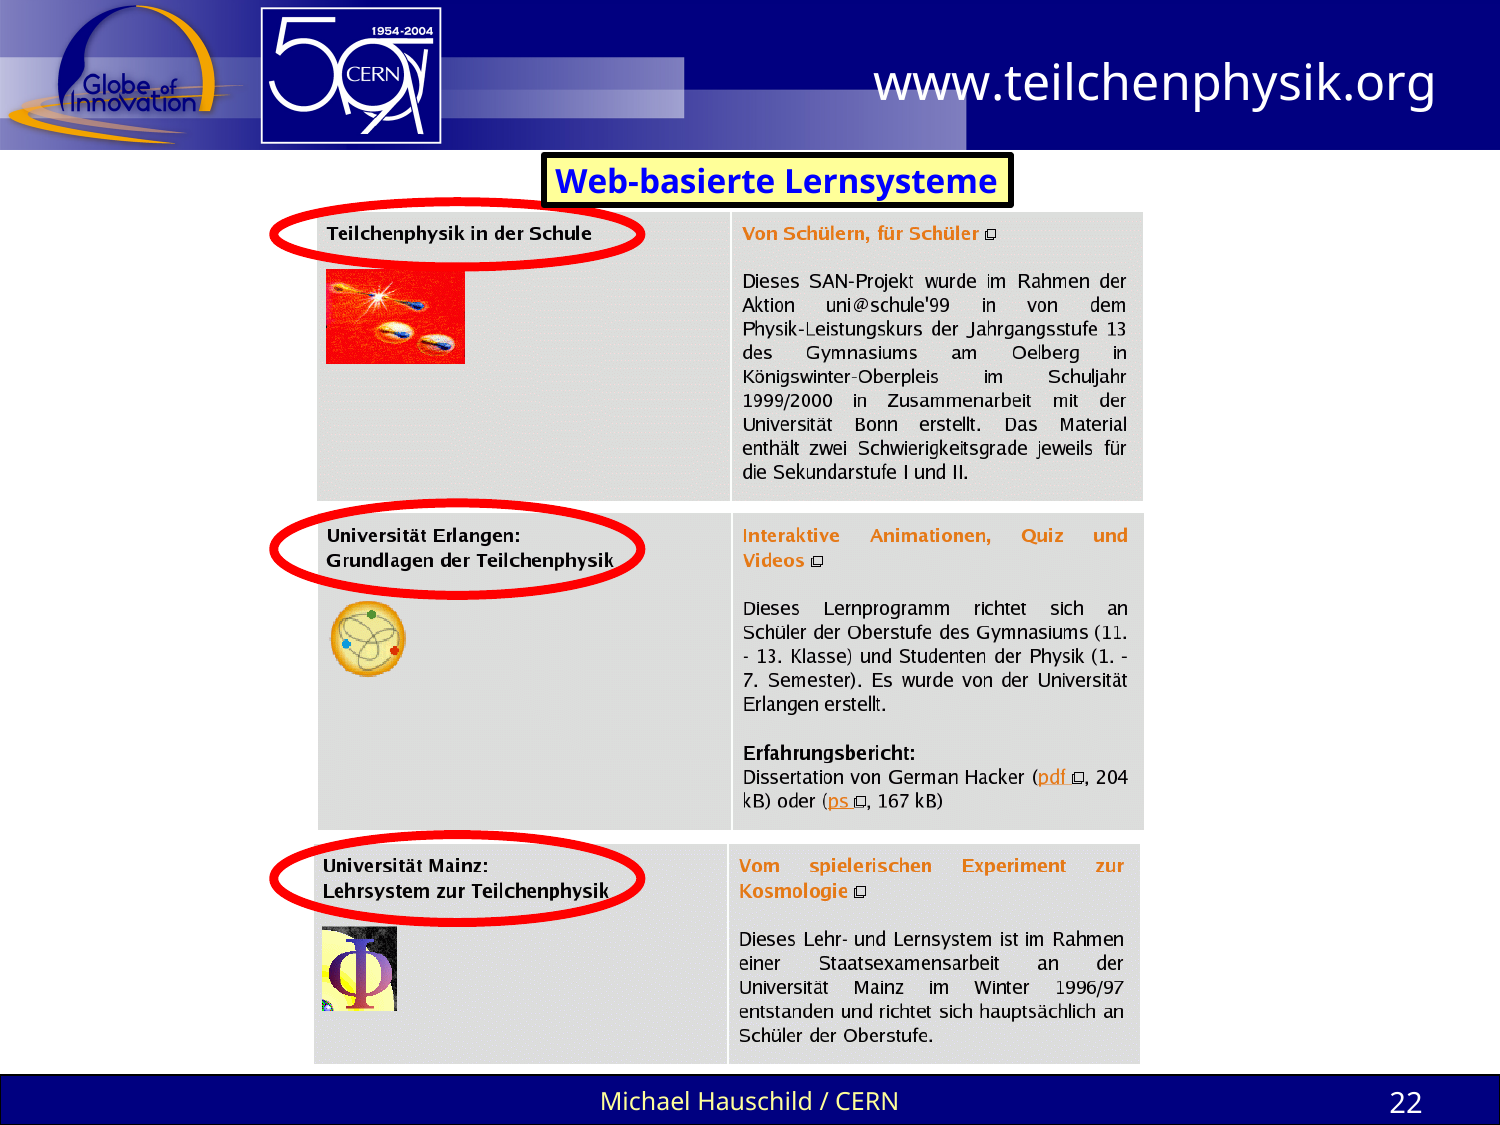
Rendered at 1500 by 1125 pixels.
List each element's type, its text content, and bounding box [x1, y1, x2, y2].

picture [314, 844, 1140, 1064]
picture [318, 513, 1144, 830]
picture [314, 844, 636, 918]
text_box Web-basierte Lernsysteme [543, 154, 992, 203]
title www.teilchenphysik.org [450, 37, 1438, 126]
picture [317, 212, 1143, 501]
picture [318, 513, 636, 590]
picture [317, 212, 636, 262]
picture [0, 0, 1500, 150]
